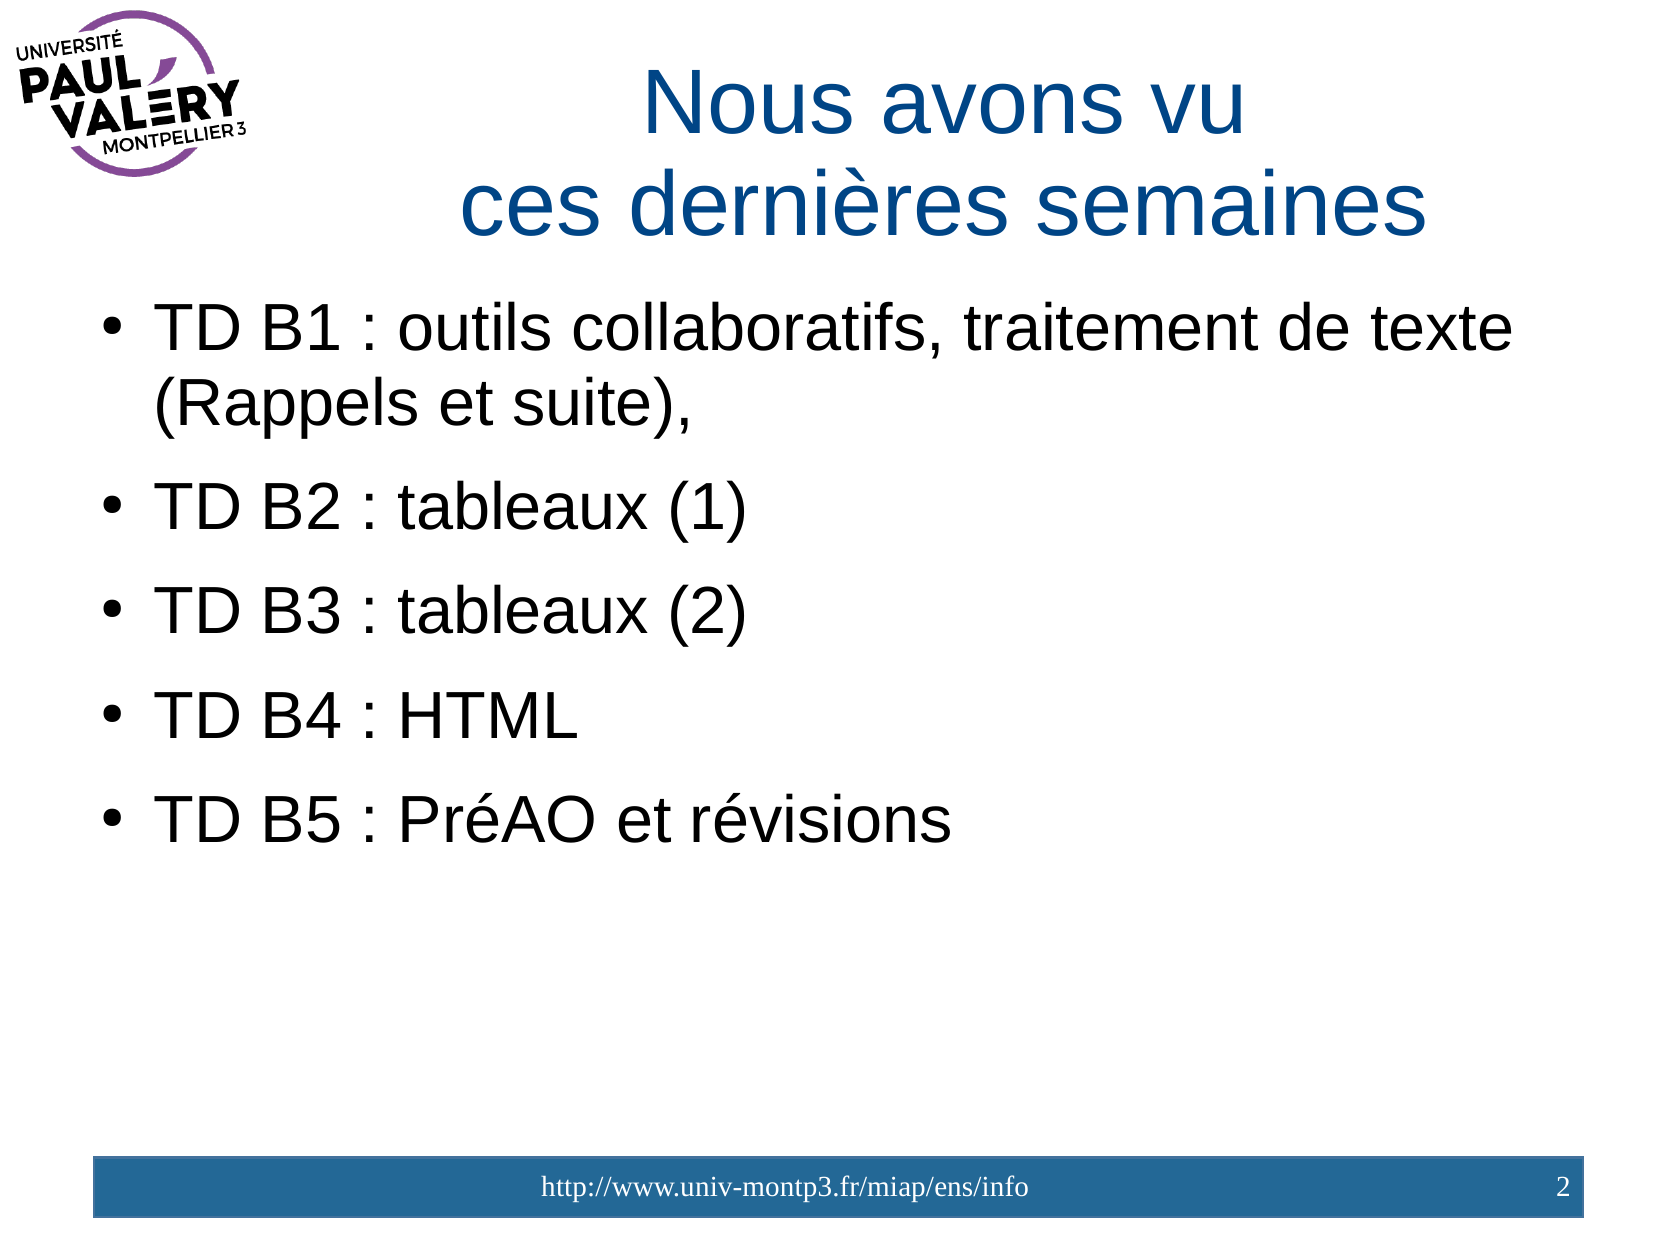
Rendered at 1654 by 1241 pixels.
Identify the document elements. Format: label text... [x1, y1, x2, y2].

title Nous avons vu ces dernières semaines [318, 49, 1571, 257]
list TD B1 : outils collaboratifs, traitement de texte (Rappels et suite), TD B2 : tableaux (1) TD B3 : tableaux (2) TD B4 : HTML TD B5 : PréAO et révisions [82, 290, 1571, 1109]
picture [0, 0, 262, 188]
